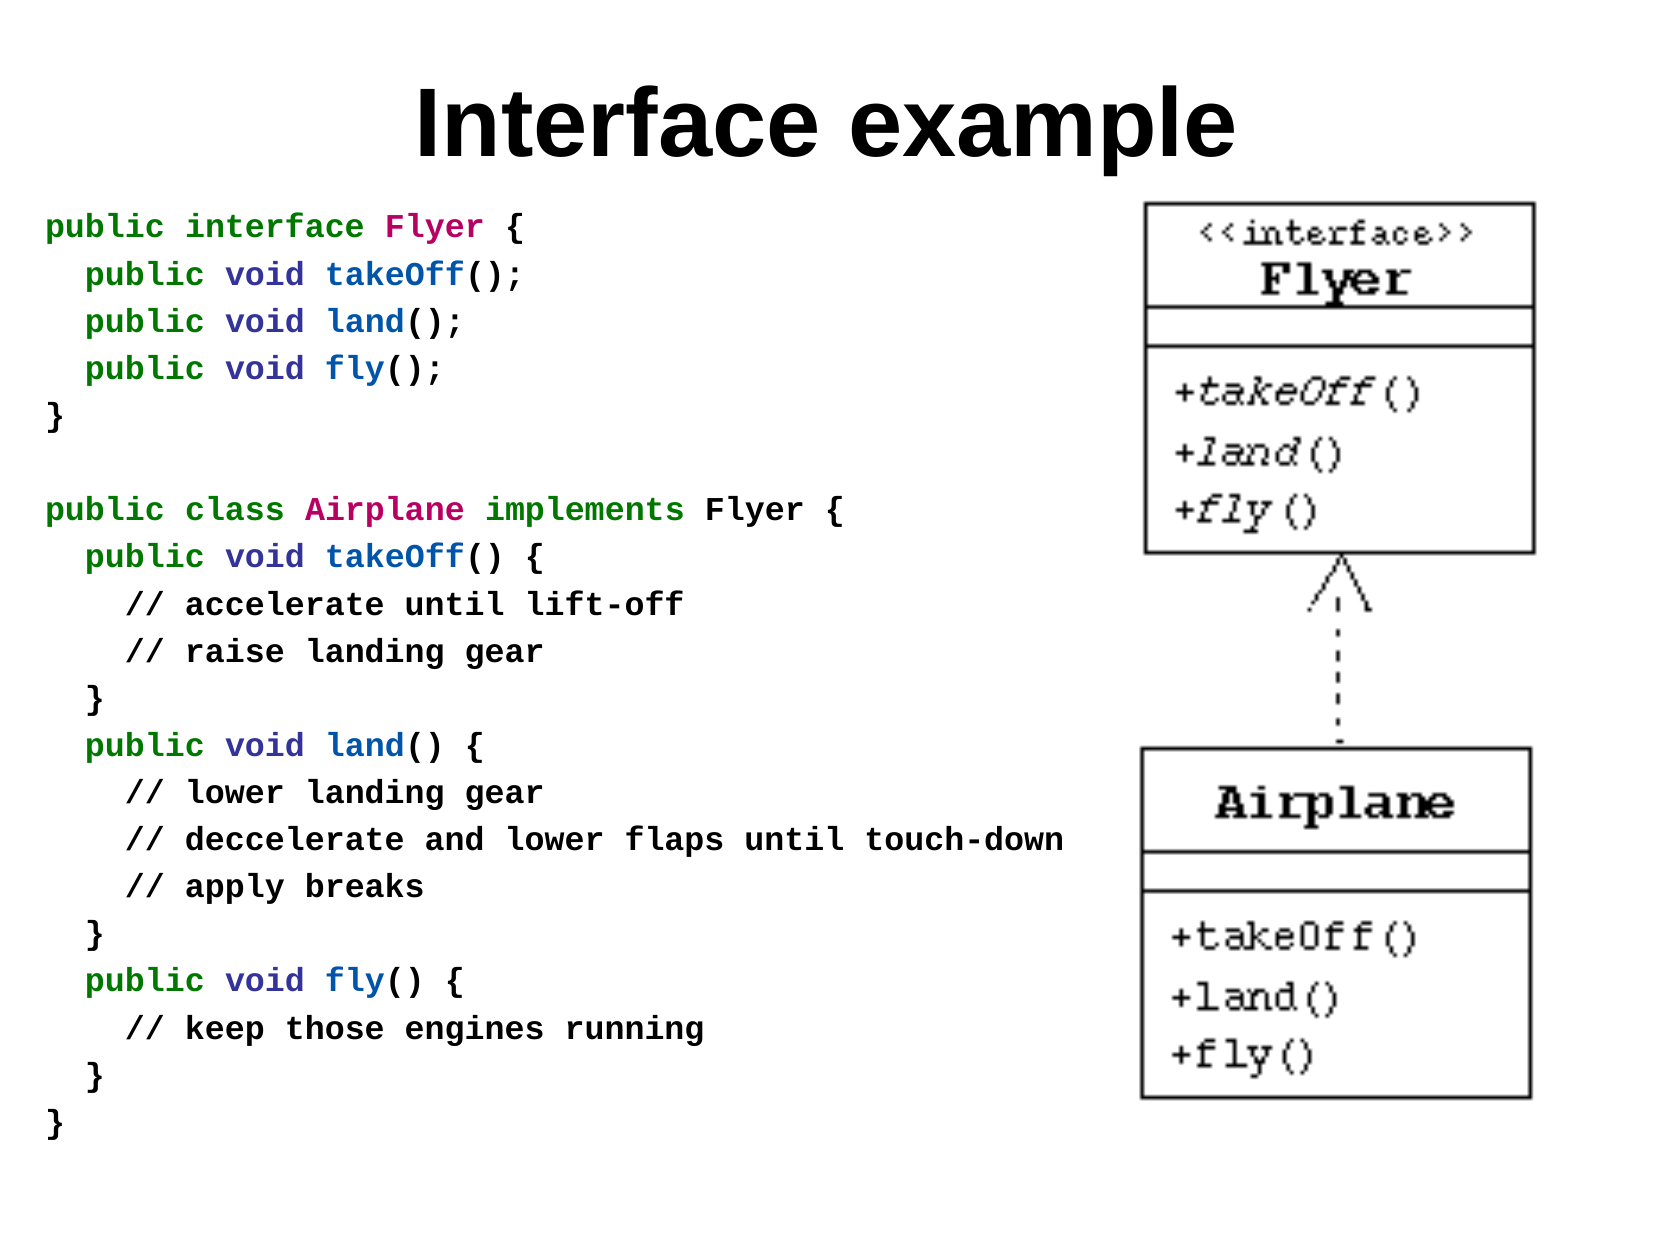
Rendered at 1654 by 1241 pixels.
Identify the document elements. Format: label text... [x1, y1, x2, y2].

list public interface Flyer { public void takeOff(); public void land(); public void fly(); } public class Airplane implements Flyer { public void takeOff() { // accelerate until lift-off // raise landing gear } public void land() { // lower landing gear // deccelerate and lower flaps until touch-down // apply breaks } public void fly() { // keep those engines running } } [44, 200, 1501, 1158]
picture [1106, 189, 1569, 1123]
title Interface example [82, 67, 1571, 177]
